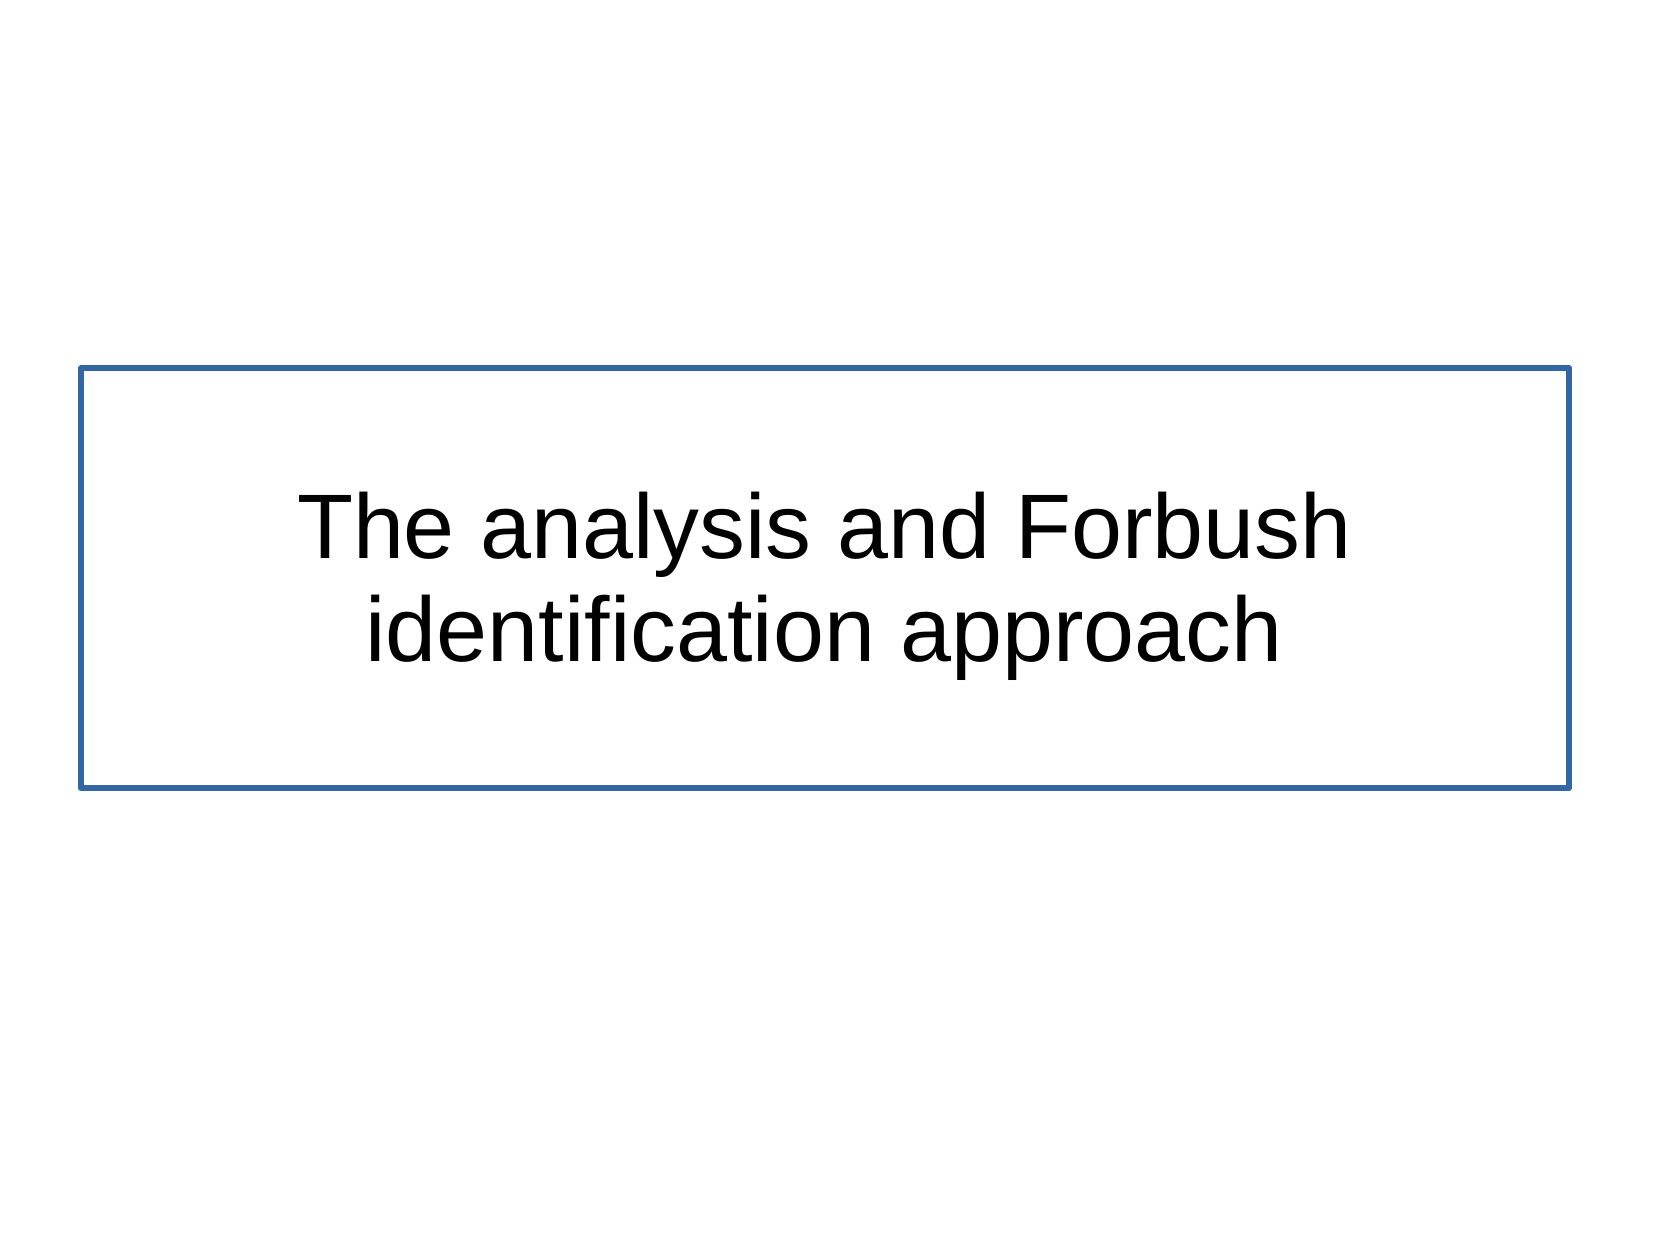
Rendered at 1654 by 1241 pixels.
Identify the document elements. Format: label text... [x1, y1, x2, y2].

title The analysis and Forbush identification approach [80, 368, 1570, 789]
